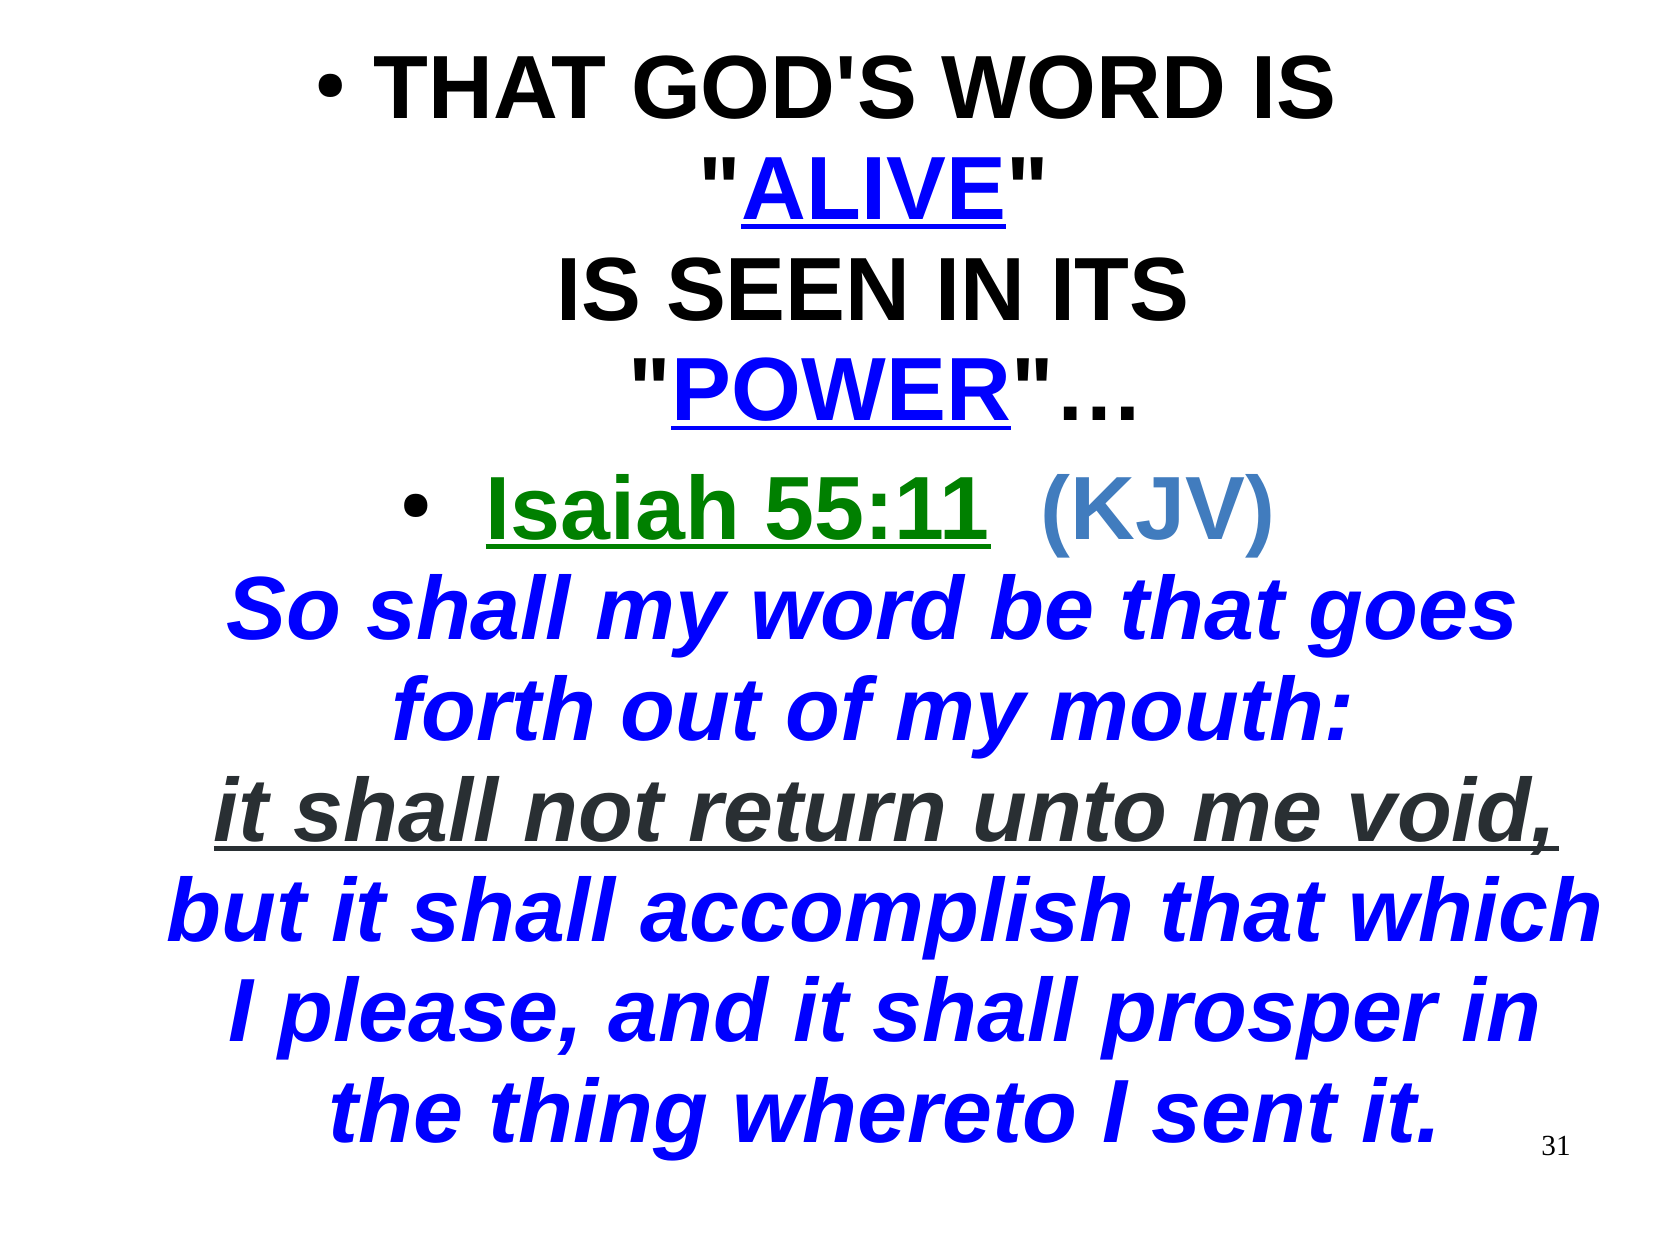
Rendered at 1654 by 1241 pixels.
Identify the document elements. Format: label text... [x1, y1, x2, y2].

list THAT GOD'S WORD IS "ALIVE" IS SEEN IN ITS "POWER"… Isaiah 55:11 (KJV) So shall my word be that goes forth out of my mouth: it shall not return unto me void, but it shall accomplish that which I please, and it shall prosper in the thing whereto I sent it. [37, 37, 1613, 1238]
